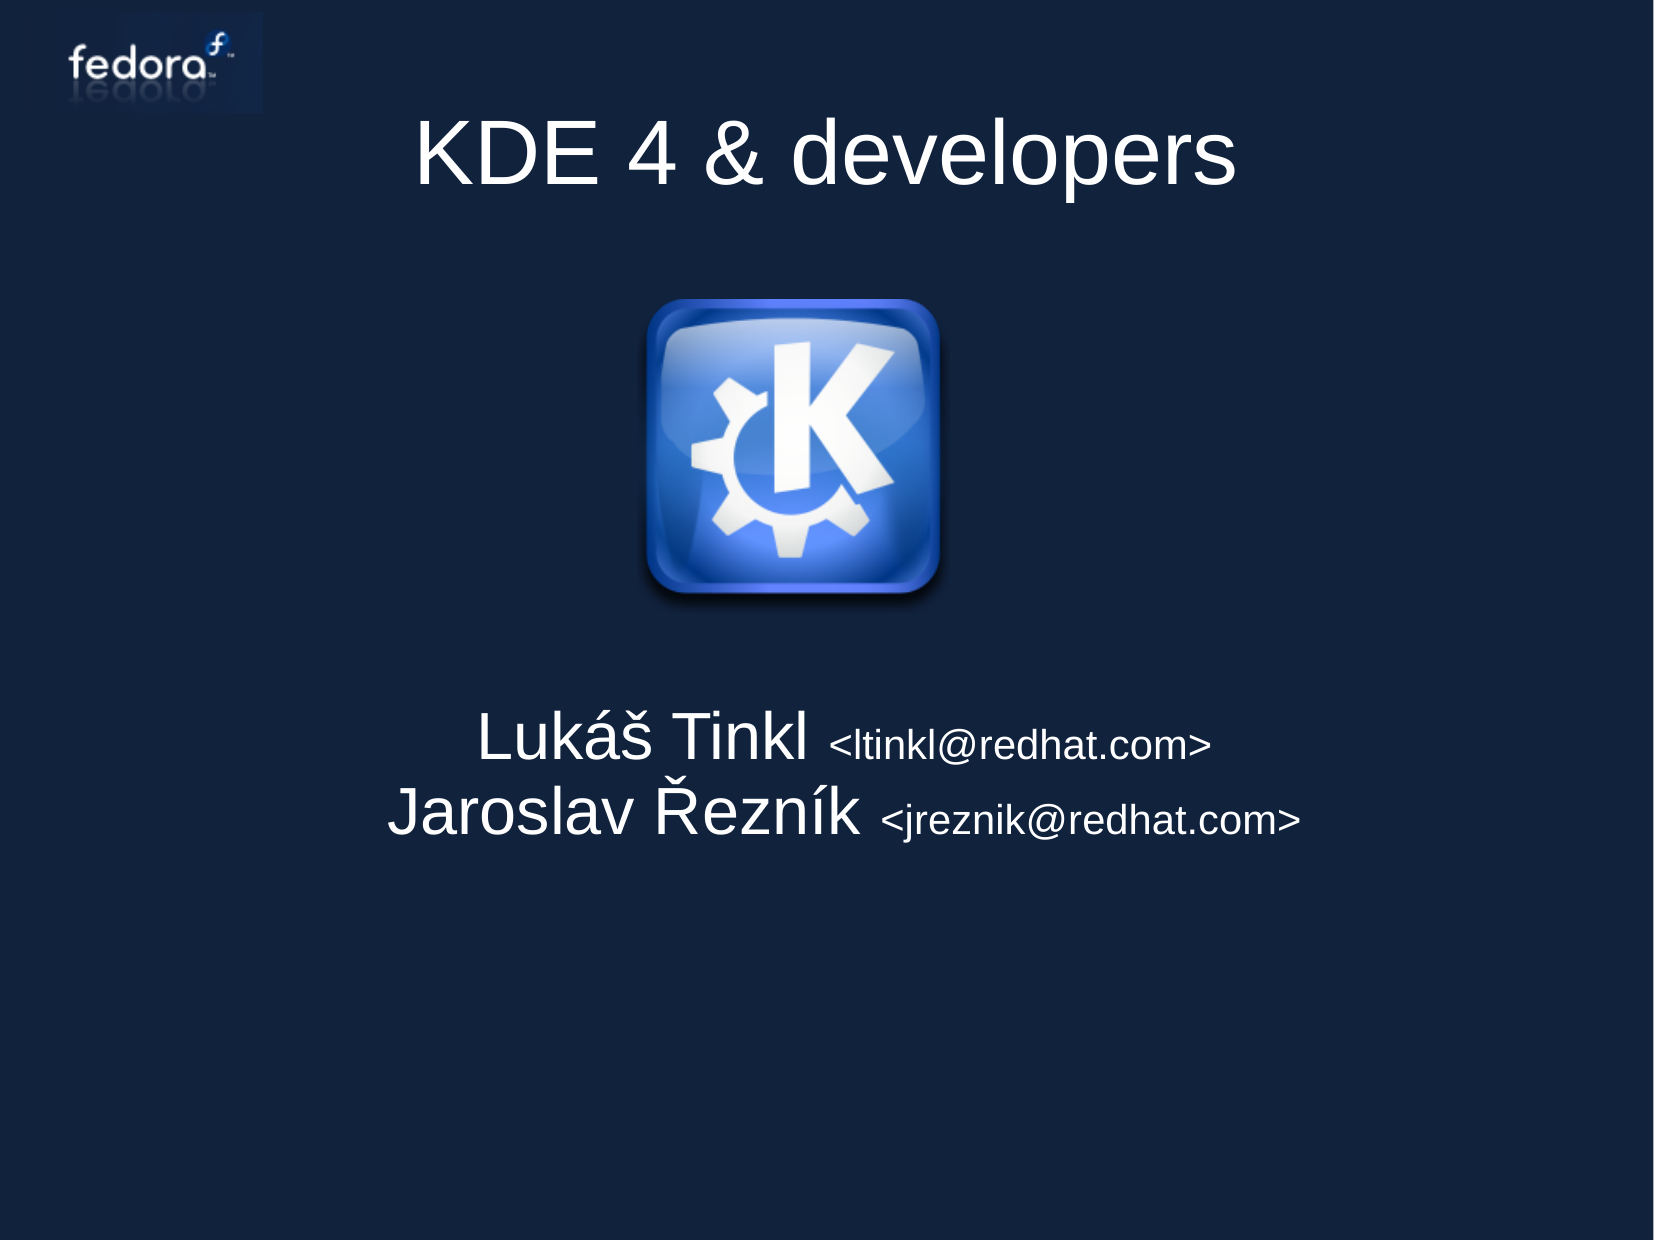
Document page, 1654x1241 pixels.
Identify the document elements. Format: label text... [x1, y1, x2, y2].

subtitle Lukáš Tinkl <ltinkl@redhat.com> Jaroslav Řezník <jreznik@redhat.com> [82, 290, 1571, 1109]
title KDE 4 & developers [82, 49, 1571, 257]
picture [27, 12, 263, 113]
picture [637, 299, 950, 613]
